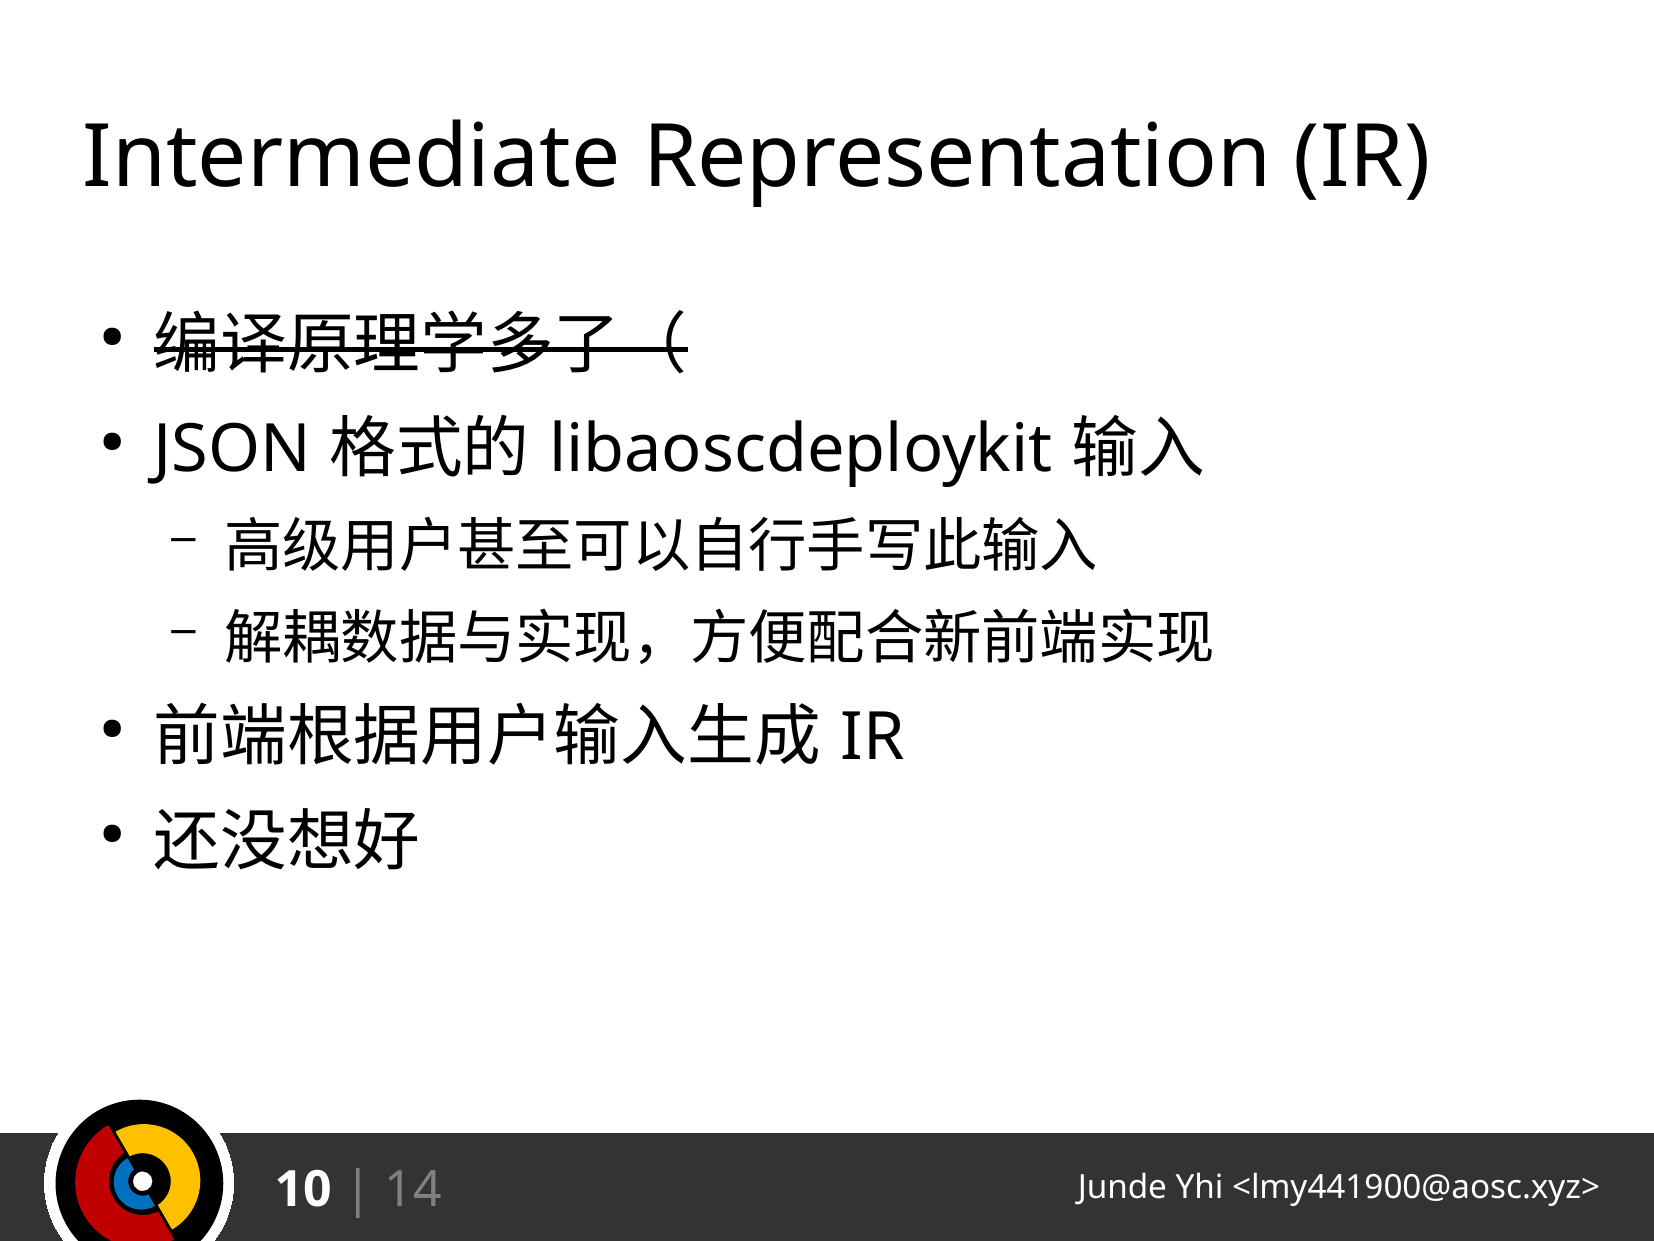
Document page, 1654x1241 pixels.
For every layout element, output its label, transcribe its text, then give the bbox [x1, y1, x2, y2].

title Intermediate Representation (IR) [82, 49, 1571, 257]
list 编译原理学多了（ JSON格式的libaoscdeploykit输入 高级用户甚至可以自行手写此输入 解耦数据与实现，方便配合新前端实现 前端根据用户输入生成IR 还没想好 [82, 290, 1571, 1010]
